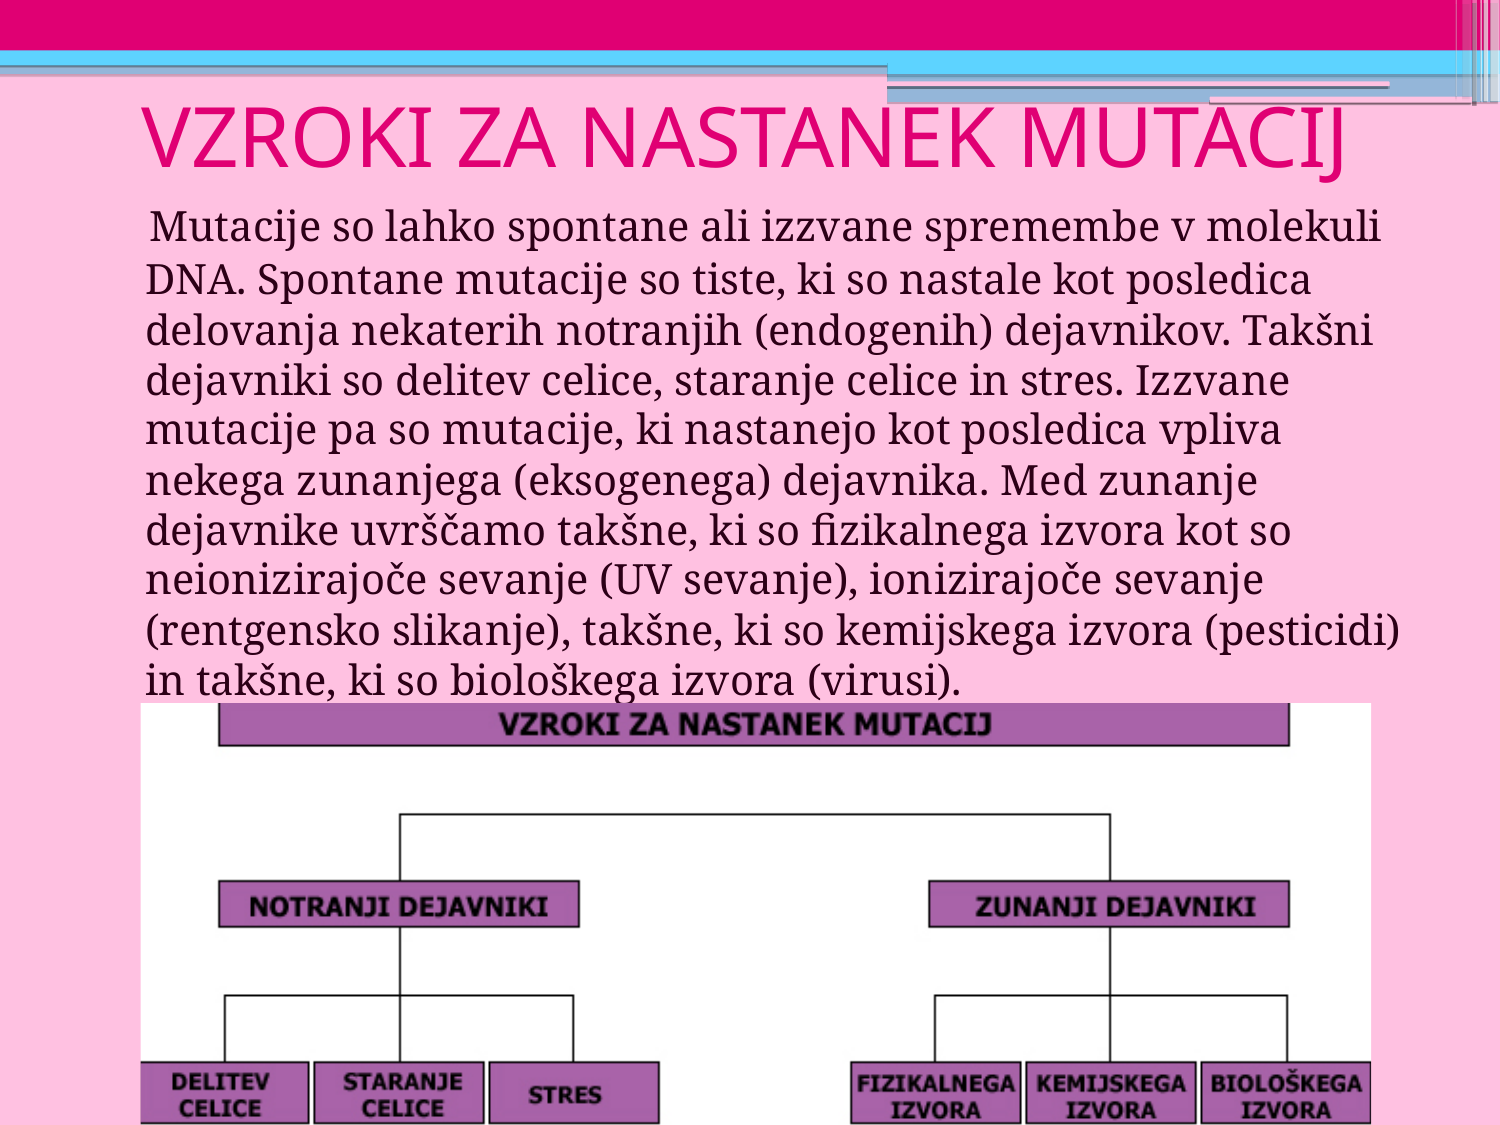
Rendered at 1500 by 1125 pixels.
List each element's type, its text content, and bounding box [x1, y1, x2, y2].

title VZROKI ZA NASTANEK MUTACIJ [70, 46, 1421, 175]
picture [140, 703, 1372, 1125]
list Mutacije so lahko spontane ali izzvane spremembe v molekuli DNA. Spontane mutacije so tiste, ki so nastale kot posledica delovanja nekaterih notranjih (endogenih) dejavnikov. Takšni dejavniki so delitev celice, staranje celice in stres. Izzvane mutacije pa so mutacije, ki nastanejo kot posledica vpliva nekega zunanjega (eksogenega) dejavnika. Med zunanje dejavnike uvrščamo takšne, ki so fizikalnega izvora kot so neionizirajoče sevanje (UV sevanje), ionizirajoče sevanje (rentgensko slikanje), takšne, ki so kemijskega izvora (pesticidi) in takšne, ki so biološkega izvora (virusi). [70, 175, 1421, 886]
